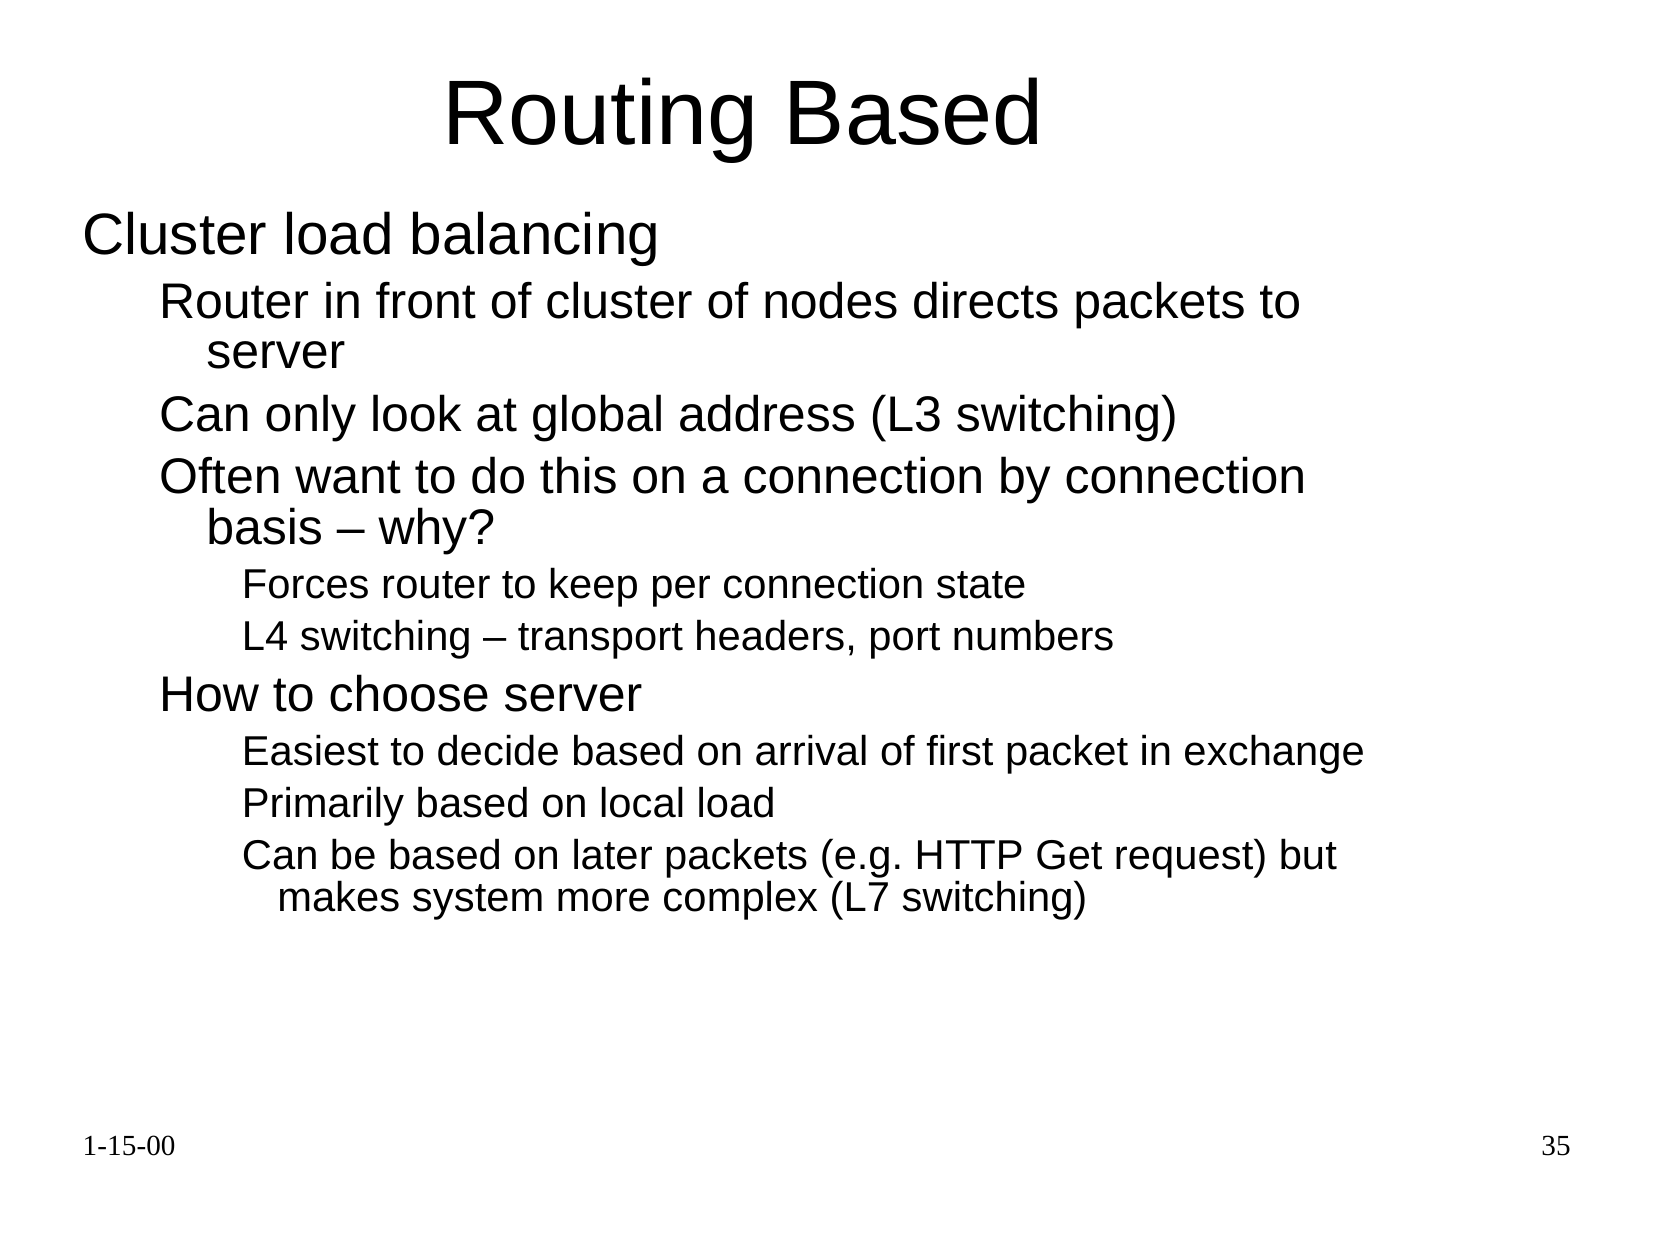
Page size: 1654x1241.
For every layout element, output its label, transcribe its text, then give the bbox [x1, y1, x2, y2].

title Routing Based [49, 49, 1438, 176]
list Cluster load balancing Router in front of cluster of nodes directs packets to server Can only look at global address (L3 switching) Often want to do this on a connection by connection basis – why? Forces router to keep per connection state L4 switching – transport headers, port numbers How to choose server Easiest to decide based on arrival of first packet in exchange Primarily based on local load Can be based on later packets (e.g. HTTP Get request) but makes system more complex (L7 switching) [49, 200, 1438, 1001]
